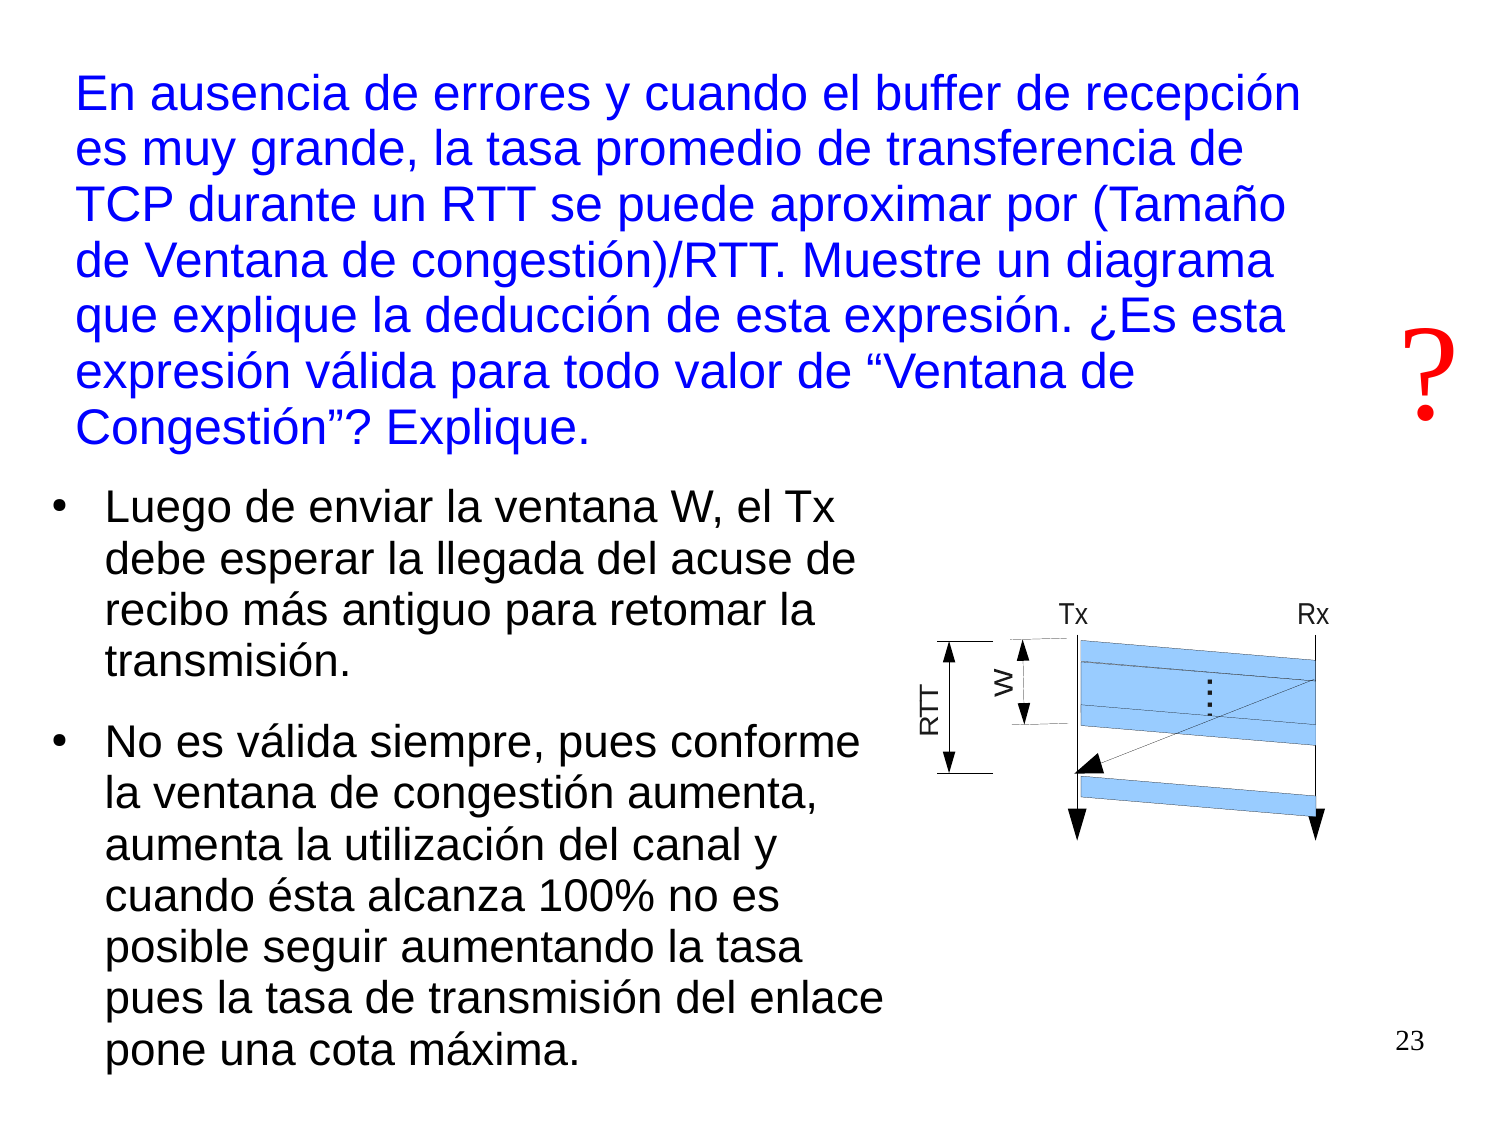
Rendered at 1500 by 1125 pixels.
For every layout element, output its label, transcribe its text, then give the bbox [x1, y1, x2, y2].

title En ausencia de errores y cuando el buffer de recepción es muy grande, la tasa promedio de transferencia de TCP durante un RTT se puede aproximar por (Tamaño de Ventana de congestión)/RTT. Muestre un diagrama que explique la deducción de esta expresión. ¿Es esta expresión válida para todo valor de “Ventana de Congestión”? Explique. [75, 44, 1338, 475]
chart [864, 562, 1386, 873]
list Luego de enviar la ventana W, el Tx debe esperar la llegada del acuse de recibo más antiguo para retomar la transmisión. No es válida siempre, pues conforme la ventana de congestión aumenta, aumenta la utilización del canal y cuando ésta alcanza 100% no es posible seguir aumentando la tasa pues la tasa de transmisión del enlace pone una cota máxima. [33, 481, 903, 1075]
